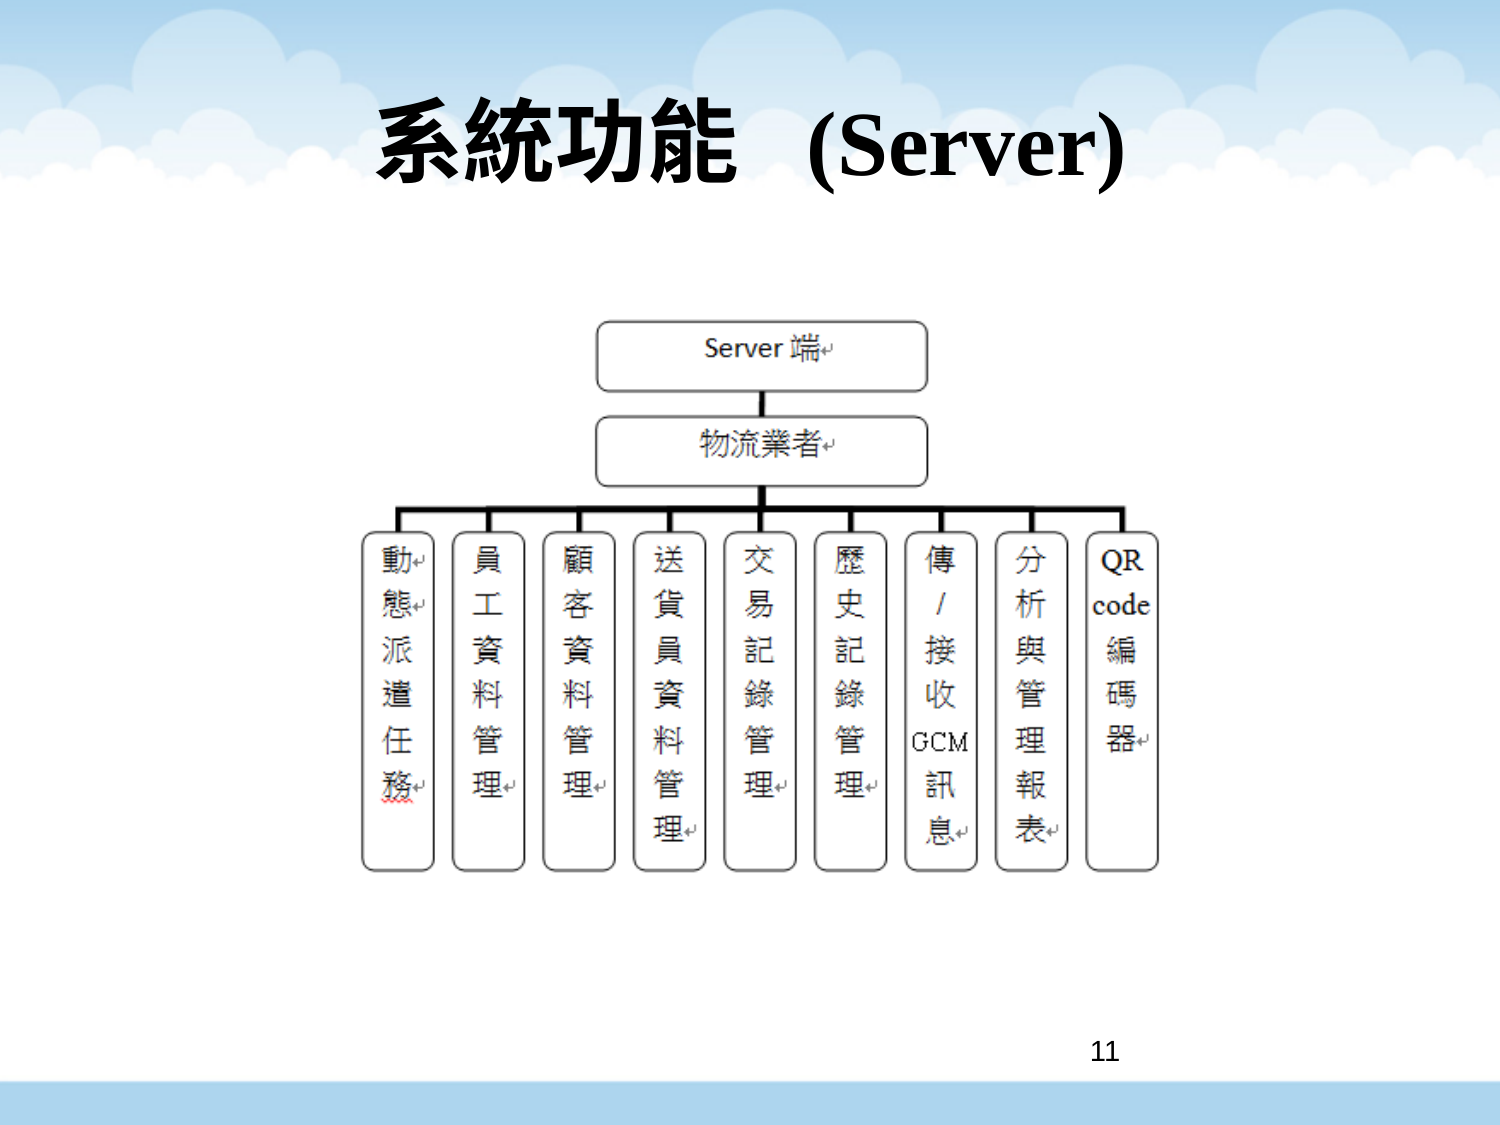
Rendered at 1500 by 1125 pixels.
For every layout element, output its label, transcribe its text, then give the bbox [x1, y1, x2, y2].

picture [0, 0, 1500, 1125]
title 系統功能 (Server) [75, 45, 1426, 233]
text_box [1074, 1024, 1426, 1103]
